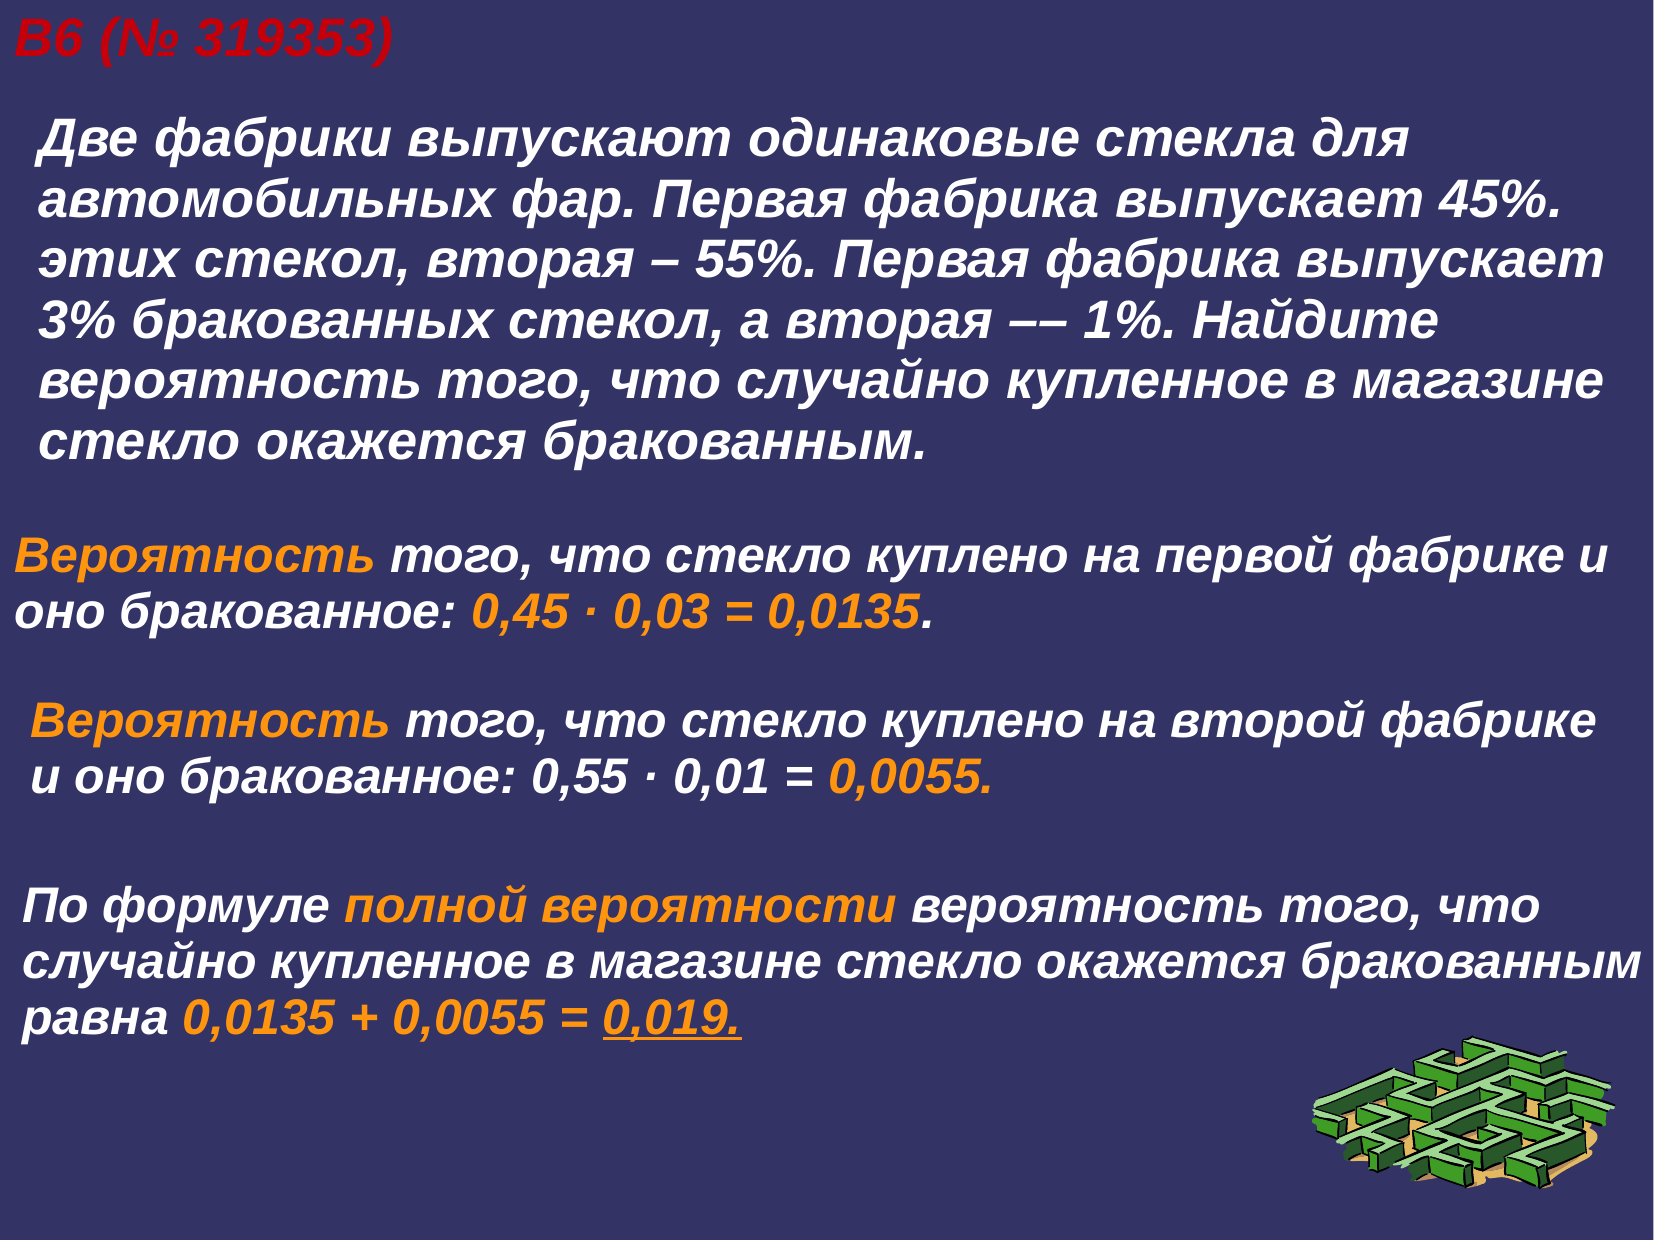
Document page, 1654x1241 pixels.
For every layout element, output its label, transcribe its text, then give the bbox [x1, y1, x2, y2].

text_box Вероятность того, что стекло куплено на второй фабрике и оно бракованное: 0,55 · 0,01 = 0,0055. [15, 685, 1654, 814]
text_box По формуле полной вероятности вероятность того, что случайно купленное в магазине стекло окажется бракованным равна 0,0135 + 0,0055 = 0,019. [7, 870, 1654, 1056]
text_box Две фабрики выпускают одинаковые стекла для автомобильных фар. Первая фабрика выпускает 45%. этих стекол, вторая – 55%. Первая фабрика выпускает 3% бракованных стекол, а вторая –– 1%. Найдите вероятность того, что случайно купленное в магазине стекло окажется бракованным. [23, 100, 1643, 485]
text_box Вероятность того, что стекло куплено на первой фабрике и оно бракованное: 0,45 · 0,03 = 0,0135. [0, 519, 1642, 649]
text_box B6 (№ 319353) [0, 0, 638, 77]
